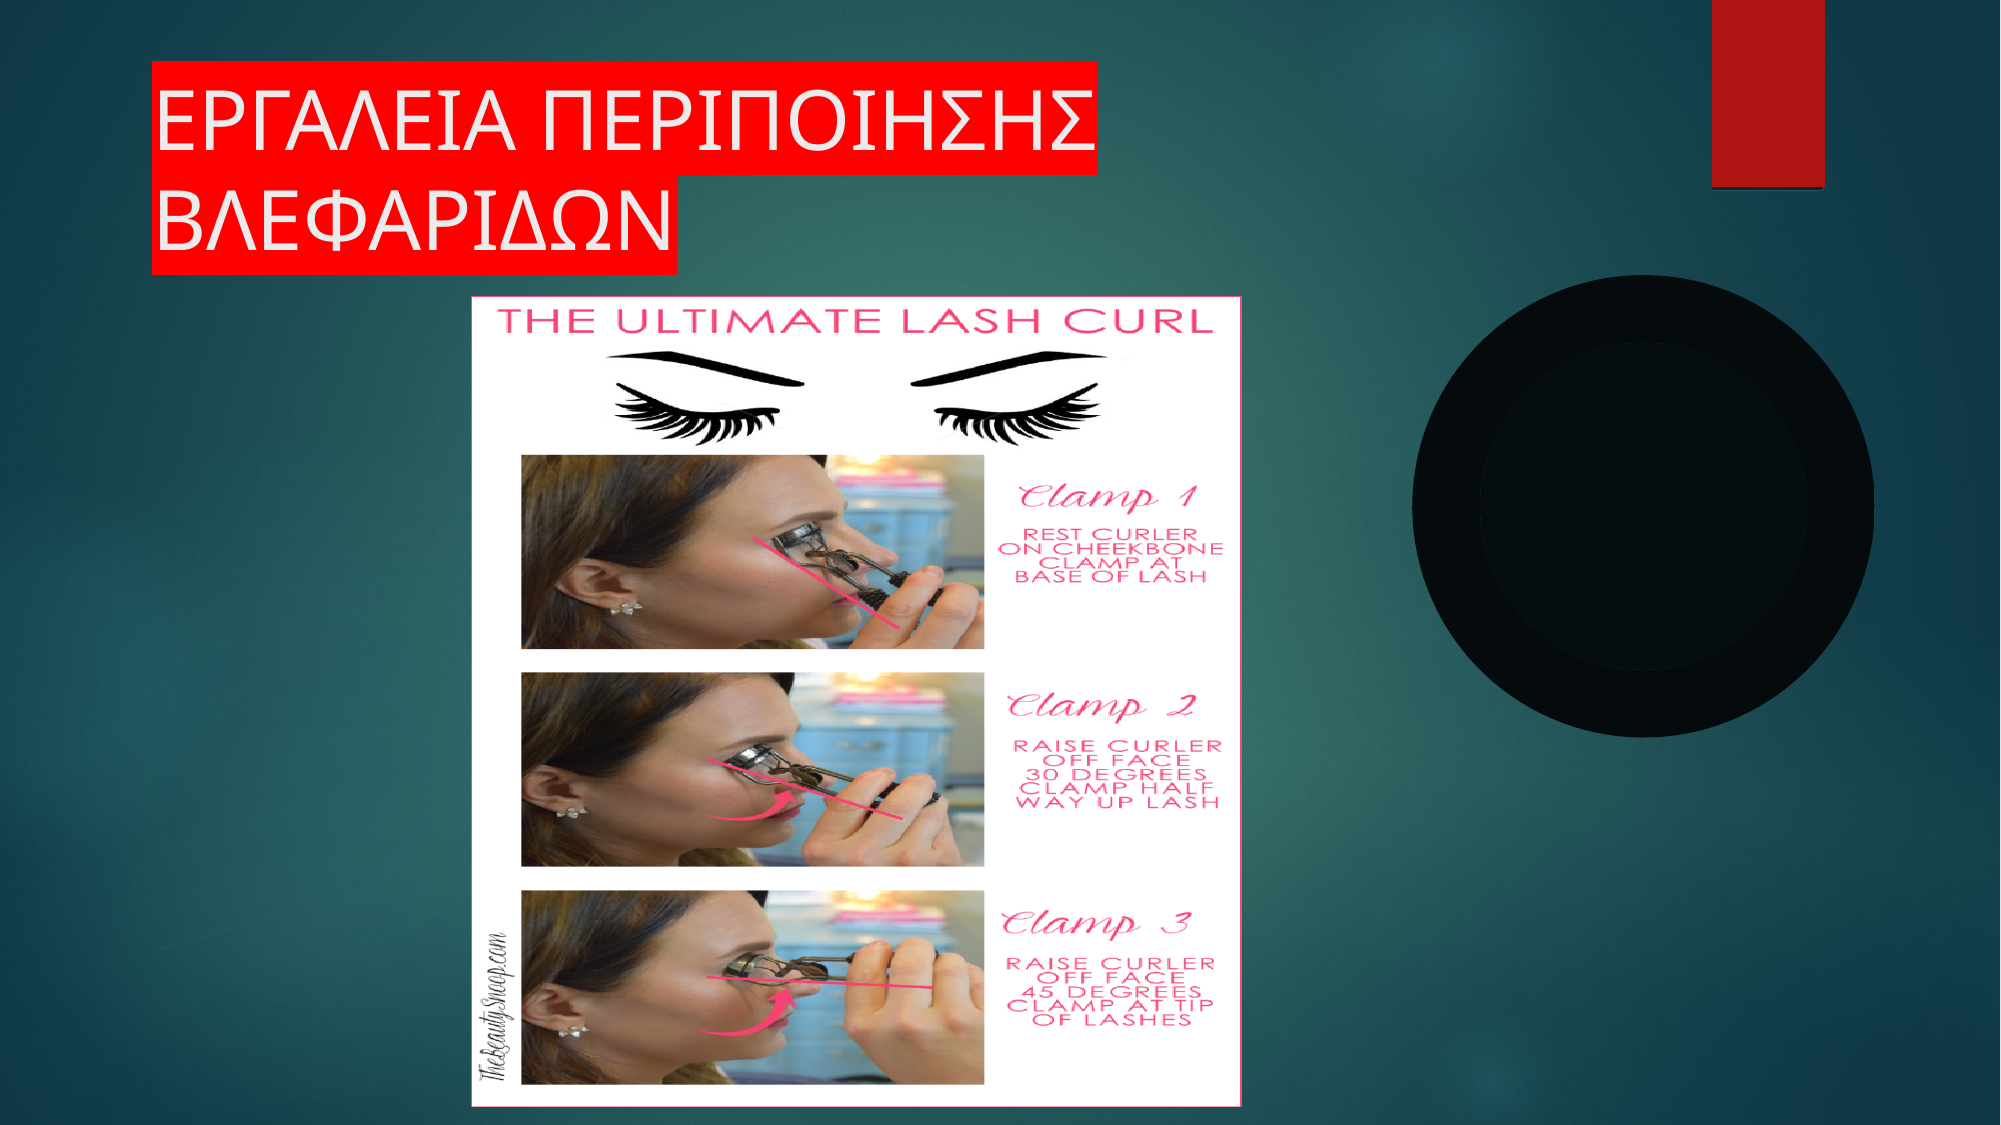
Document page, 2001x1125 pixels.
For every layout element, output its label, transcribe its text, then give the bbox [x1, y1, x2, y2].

picture [471, 296, 1242, 1107]
title ΕΡΓΑΛΕΙΑ ΠΕΡΙΠΟΙΗΣΗΣ ΒΛΕΦΑΡΙΔΩΝ [137, 59, 1649, 278]
